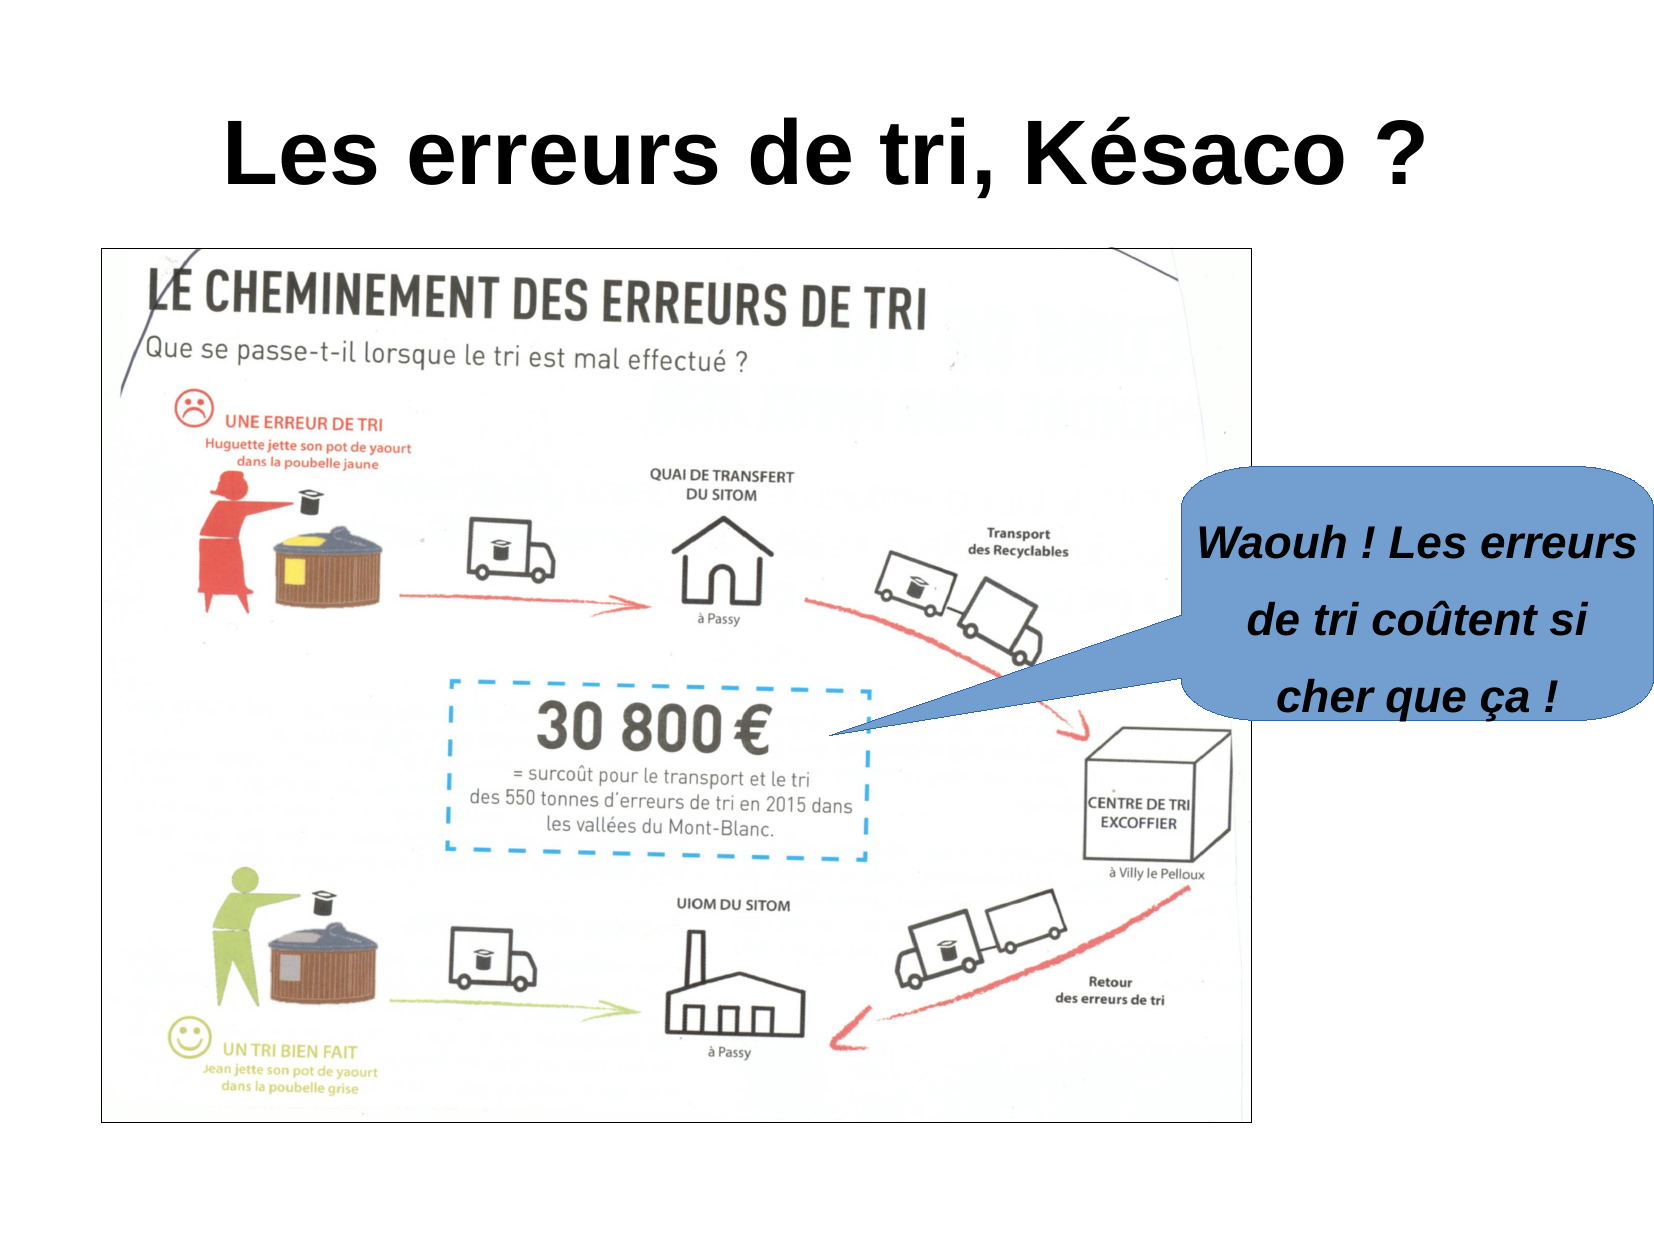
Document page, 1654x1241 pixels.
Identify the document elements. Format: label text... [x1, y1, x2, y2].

picture [101, 247, 1252, 1123]
text_box [1196, 466, 1639, 484]
text_box [829, 615, 1181, 736]
text_box Waouh ! Les erreurs de tri coûtent si cher que ça ! [1181, 484, 1654, 721]
title Les erreurs de tri, Késaco ? [82, 49, 1571, 257]
